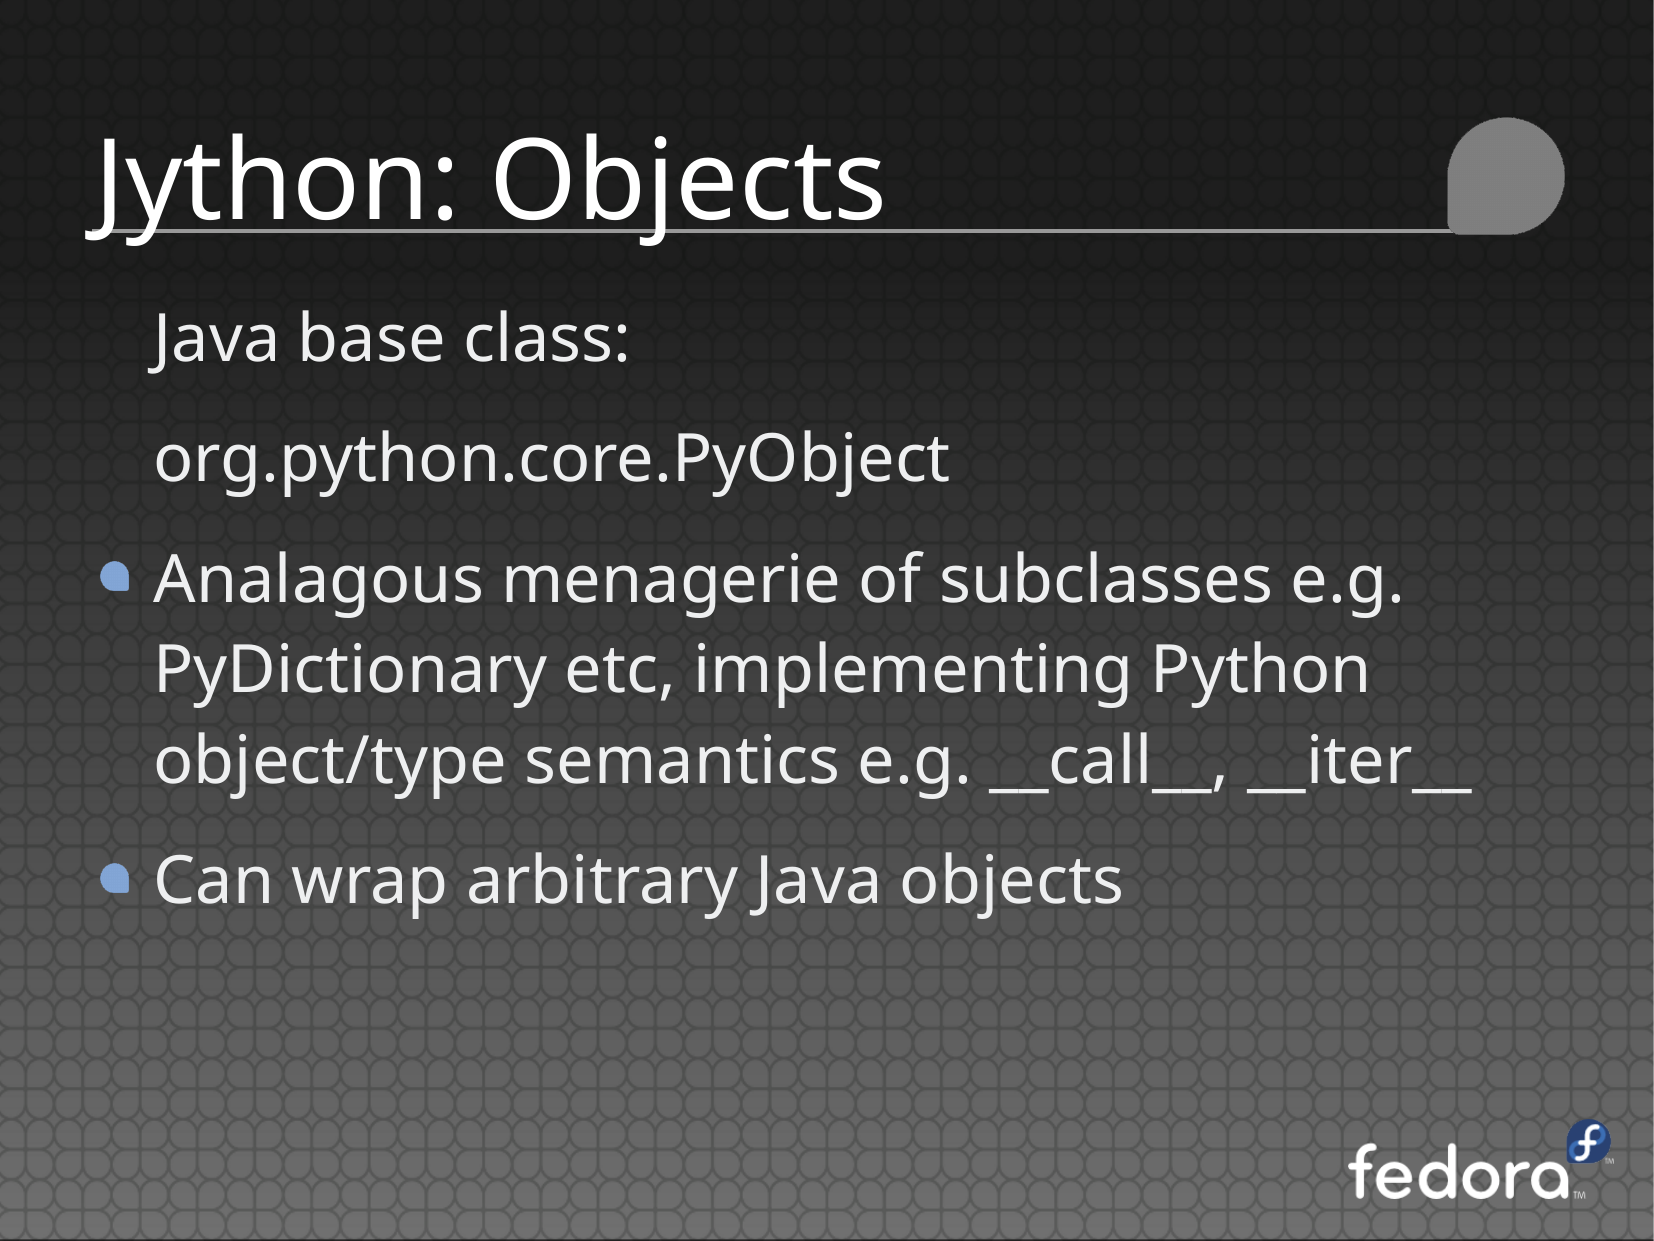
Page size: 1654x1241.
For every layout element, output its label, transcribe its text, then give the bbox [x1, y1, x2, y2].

list Java base class: org.python.core.PyObject Analagous menagerie of subclasses e.g. PyDictionary etc, implementing Python object/type semantics e.g. __call__, __iter__ Can wrap arbitrary Java objects [82, 290, 1571, 1094]
title Jython: Objects [94, 100, 1426, 251]
picture [0, 0, 1654, 1241]
